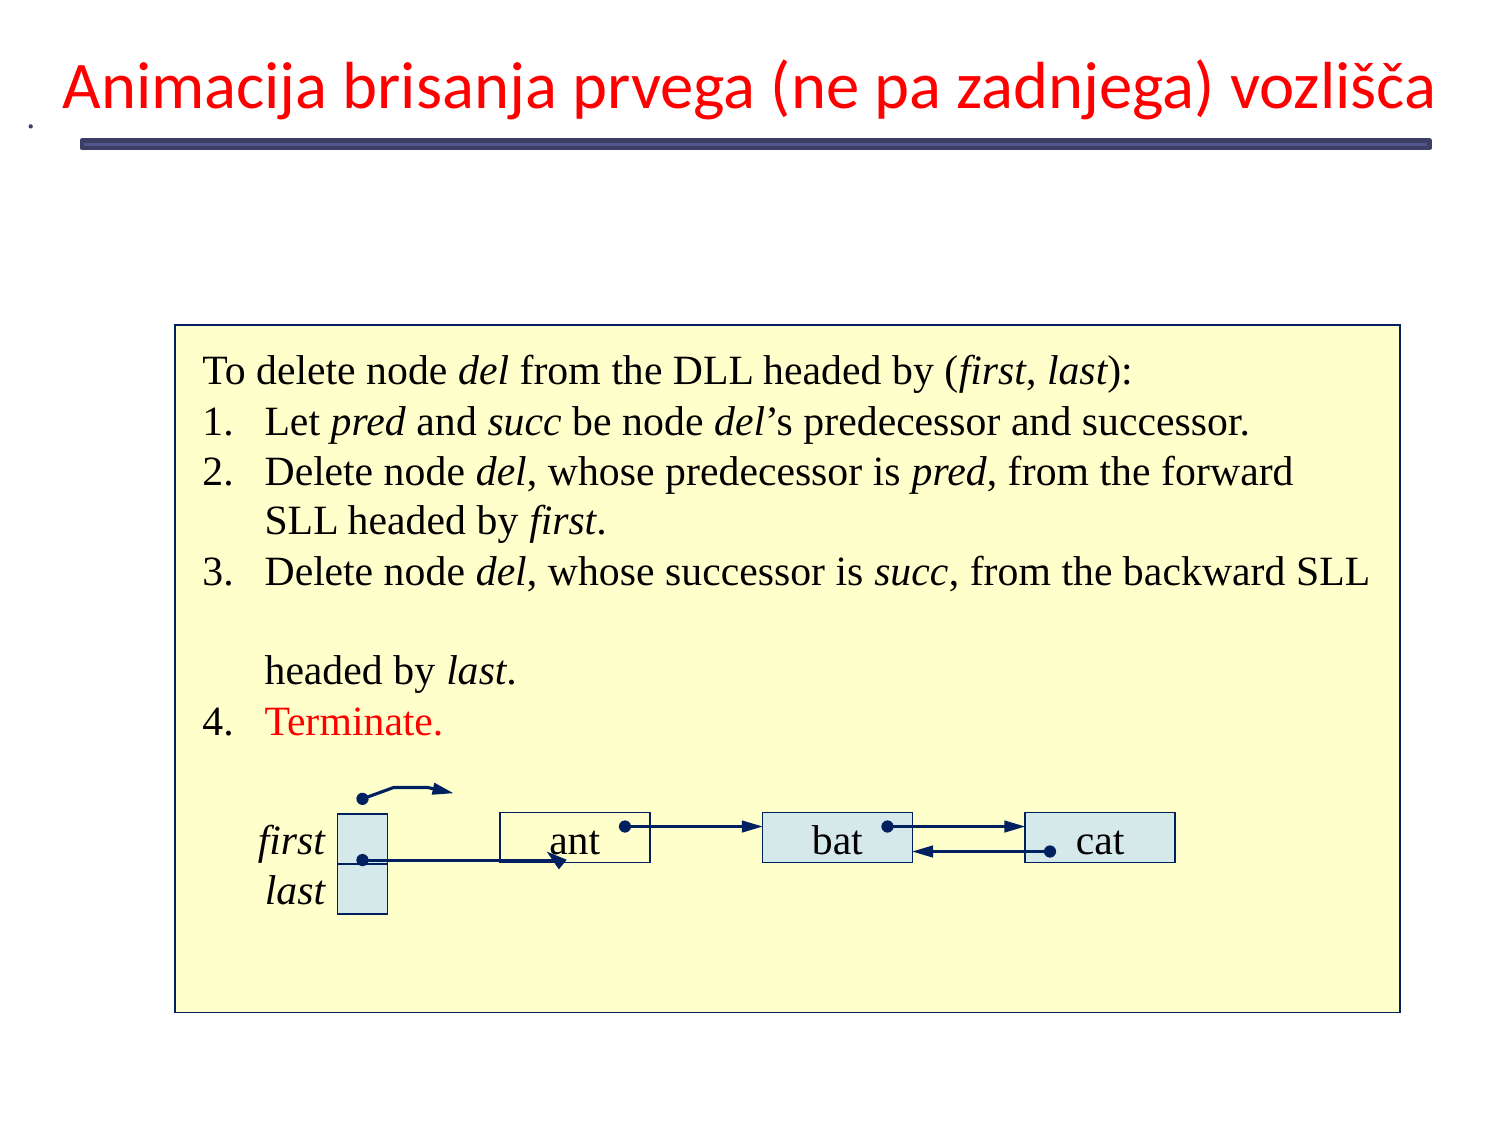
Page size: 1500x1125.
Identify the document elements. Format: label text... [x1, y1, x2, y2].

text_box ant [499, 812, 650, 863]
text_box cat [1024, 812, 1175, 863]
text_box first [237, 812, 325, 862]
text_box [174, 324, 1400, 1013]
title Animacija brisanja prvega (ne pa zadnjega) vozlišča [0, 23, 1500, 141]
text_box bat [762, 812, 913, 863]
text_box last [237, 862, 325, 913]
text_box To delete node del from the DLL headed by (first, last): 1. Let pred and succ be node del’s predecessor and successor. 2. Delete node del, whose predecessor is pred, from the forward SLL headed by first. 3. Delete node del, whose successor is succ, from the backward SLL headed by last. 4. Terminate. [187, 335, 1388, 751]
